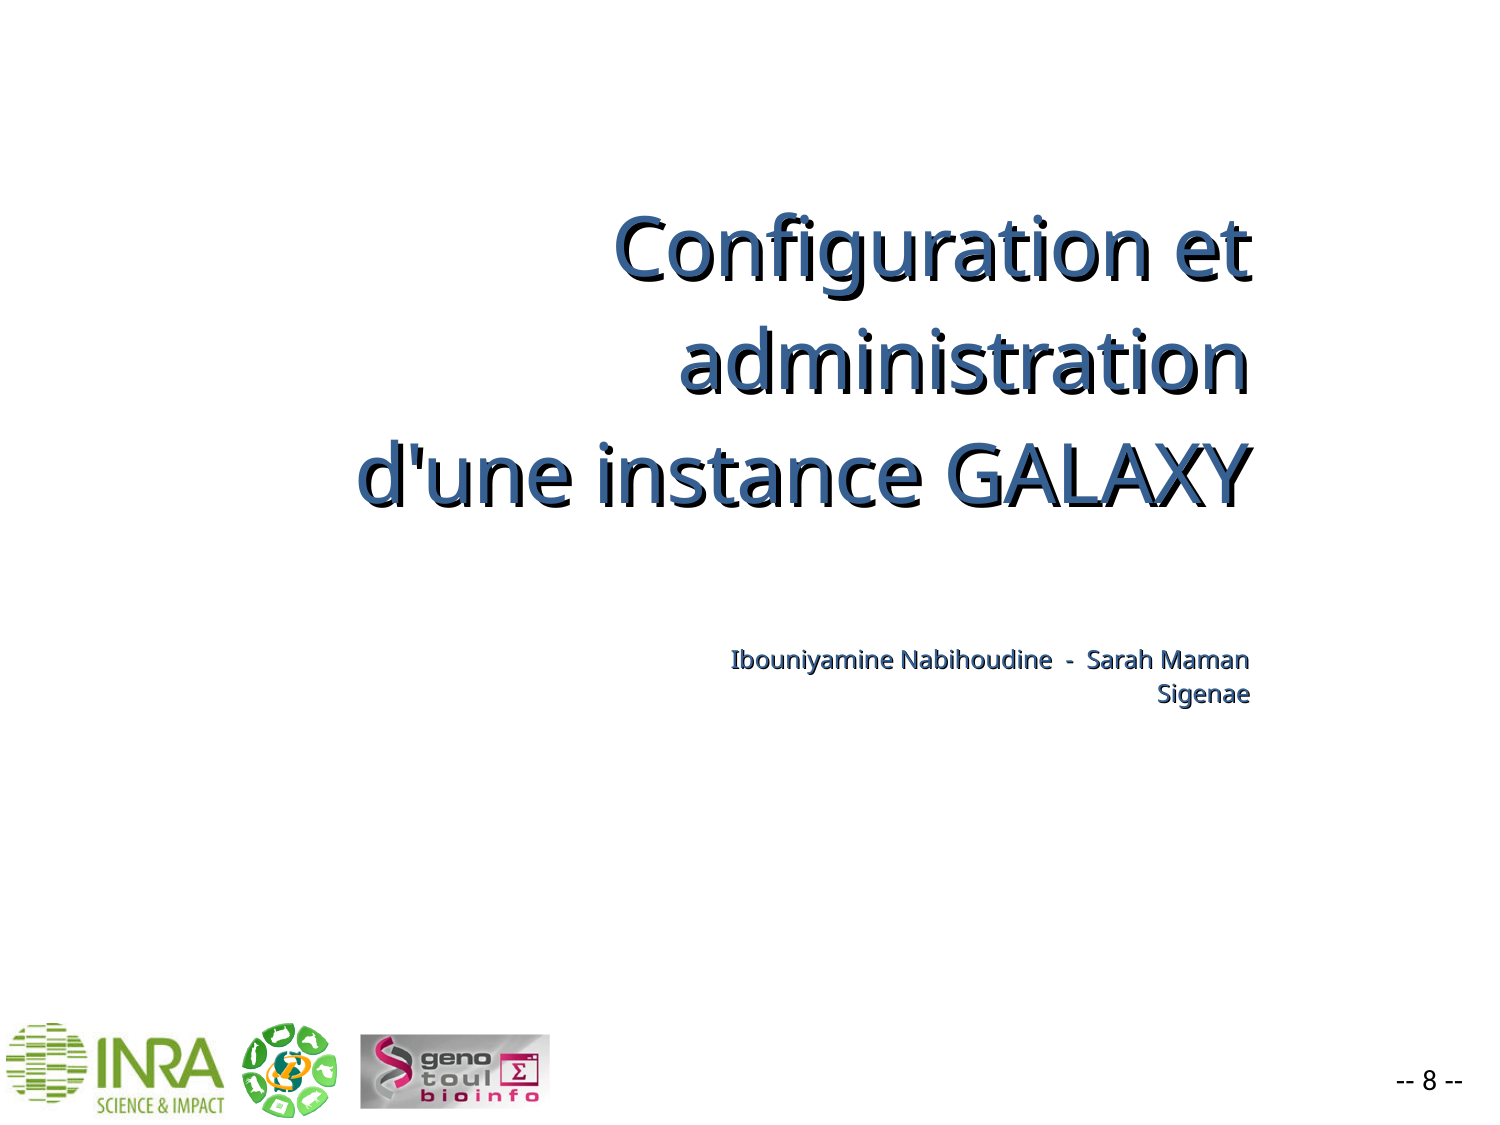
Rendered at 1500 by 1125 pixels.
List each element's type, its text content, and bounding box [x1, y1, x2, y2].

picture [360, 1034, 550, 1109]
picture [5, 1023, 225, 1125]
picture [242, 1023, 337, 1118]
text_box Configuration et administration d'une instance GALAXY Ibouniyamine Nabihoudine - Sarah Maman Sigenae [339, 179, 1395, 633]
